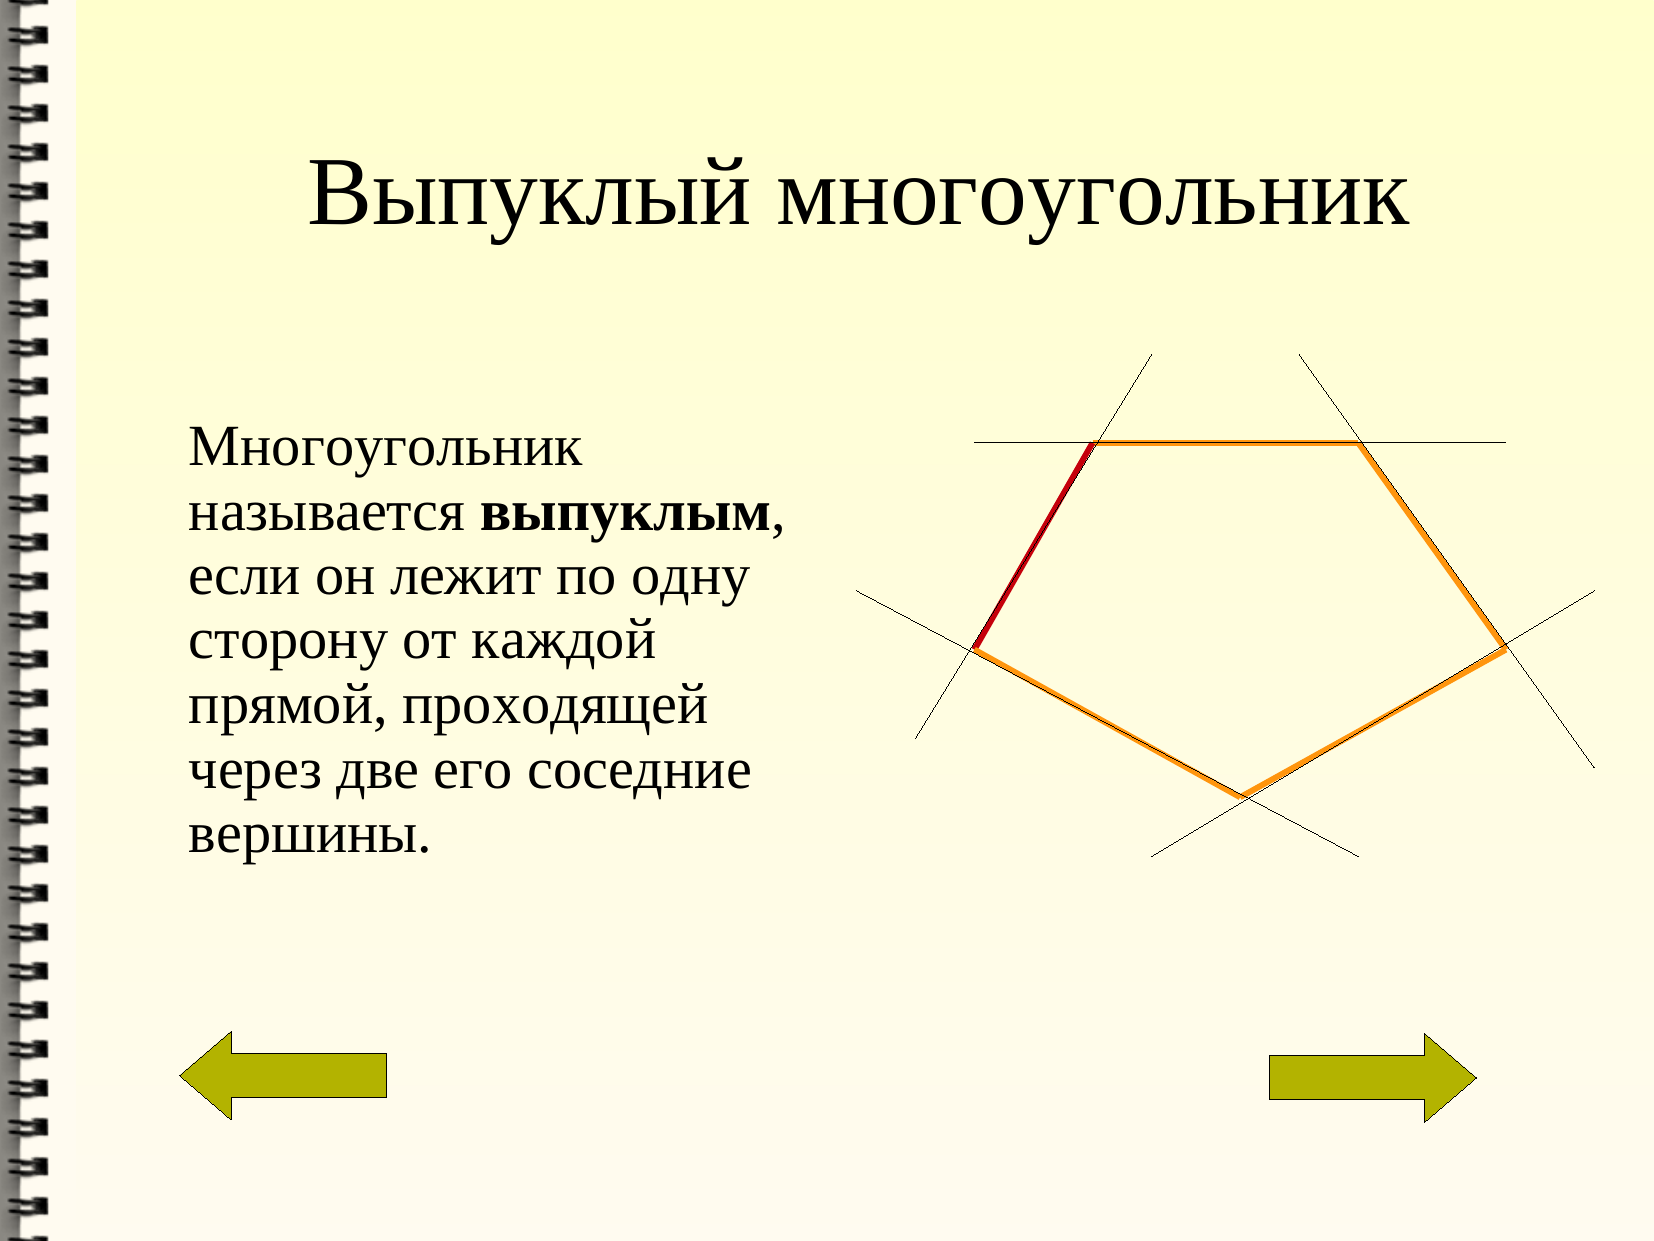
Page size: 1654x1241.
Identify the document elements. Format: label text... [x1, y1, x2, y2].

text_box [179, 1031, 387, 1120]
picture [0, 0, 1654, 1241]
list Многоугольник называется выпуклым, если он лежит по одну сторону от каждой прямой, проходящей через две его соседние вершины. [118, 413, 808, 945]
text_box [1269, 1033, 1477, 1123]
title Выпуклый многоугольник [152, 88, 1565, 296]
